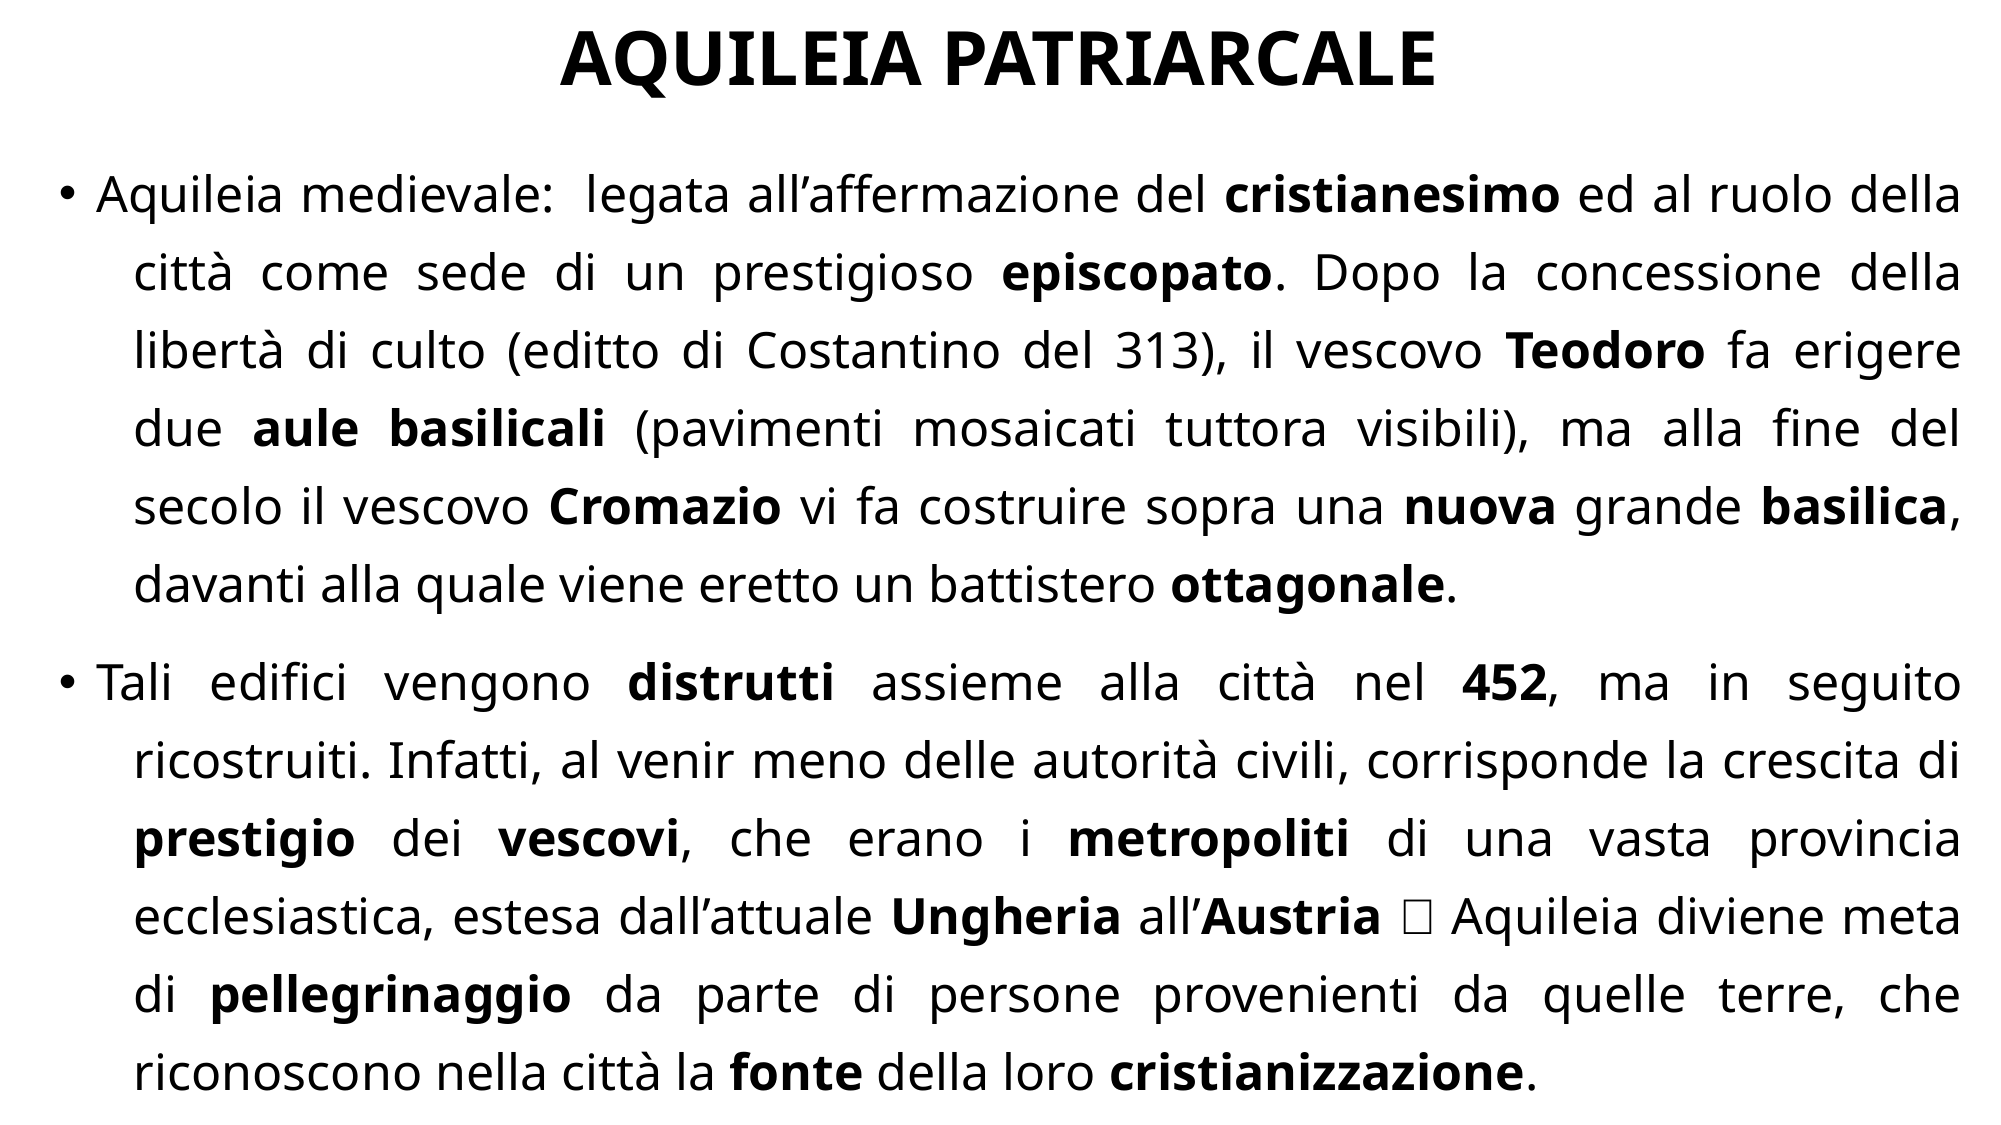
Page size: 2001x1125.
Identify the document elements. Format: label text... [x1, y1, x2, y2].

list Aquileia medievale: legata all’affermazione del cristianesimo ed al ruolo della città come sede di un prestigioso episcopato. Dopo la concessione della libertà di culto (editto di Costantino del 313), il vescovo Teodoro fa erigere due aule basilicali (pavimenti mosaicati tuttora visibili), ma alla fine del secolo il vescovo Cromazio vi fa costruire sopra una nuova grande basilica, davanti alla quale viene eretto un battistero ottagonale. Tali edifici vengono distrutti assieme alla città nel 452, ma in seguito ricostruiti. Infatti, al venir meno delle autorità civili, corrisponde la crescita di prestigio dei vescovi, che erano i metropoliti di una vasta provincia ecclesiastica, estesa dall’attuale Ungheria all’Austria  Aquileia diviene meta di pellegrinaggio da parte di persone provenienti da quelle terre, che riconoscono nella città la fonte della loro cristianizzazione. [43, 136, 1978, 1115]
title AQUILEIA PATRIARCALE [137, 10, 1863, 112]
